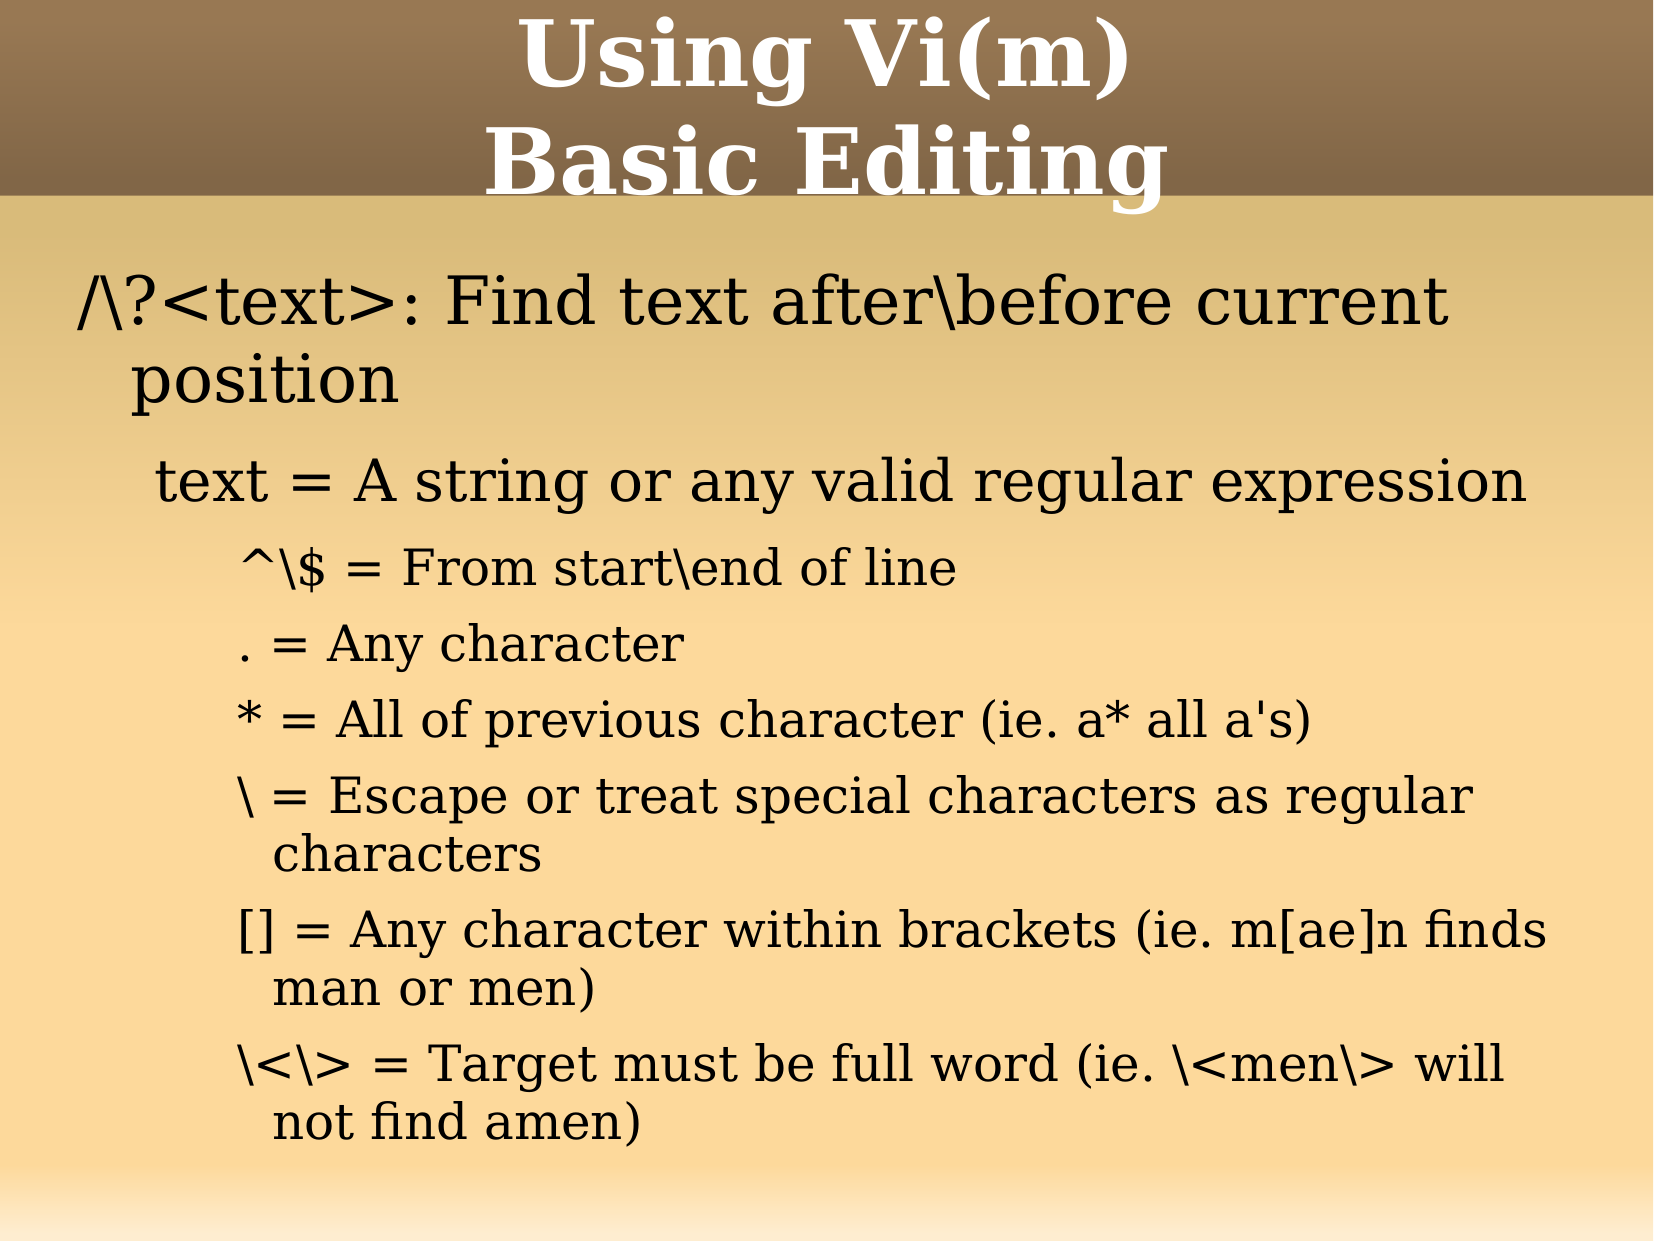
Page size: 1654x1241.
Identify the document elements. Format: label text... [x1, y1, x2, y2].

list /\?<text>: Find text after\before current position text = A string or any valid regular expression ^\$ = From start\end of line . = Any character * = All of previous character (ie. a* all a's) \ = Escape or treat special characters as regular characters [] = Any character within brackets (ie. m[ae]n finds man or men) \<\> = Target must be full word (ie. \<men\> will not find amen) [60, 262, 1593, 1152]
picture [0, 0, 1654, 1241]
title Using Vi(m) Basic Editing [82, 0, 1571, 217]
